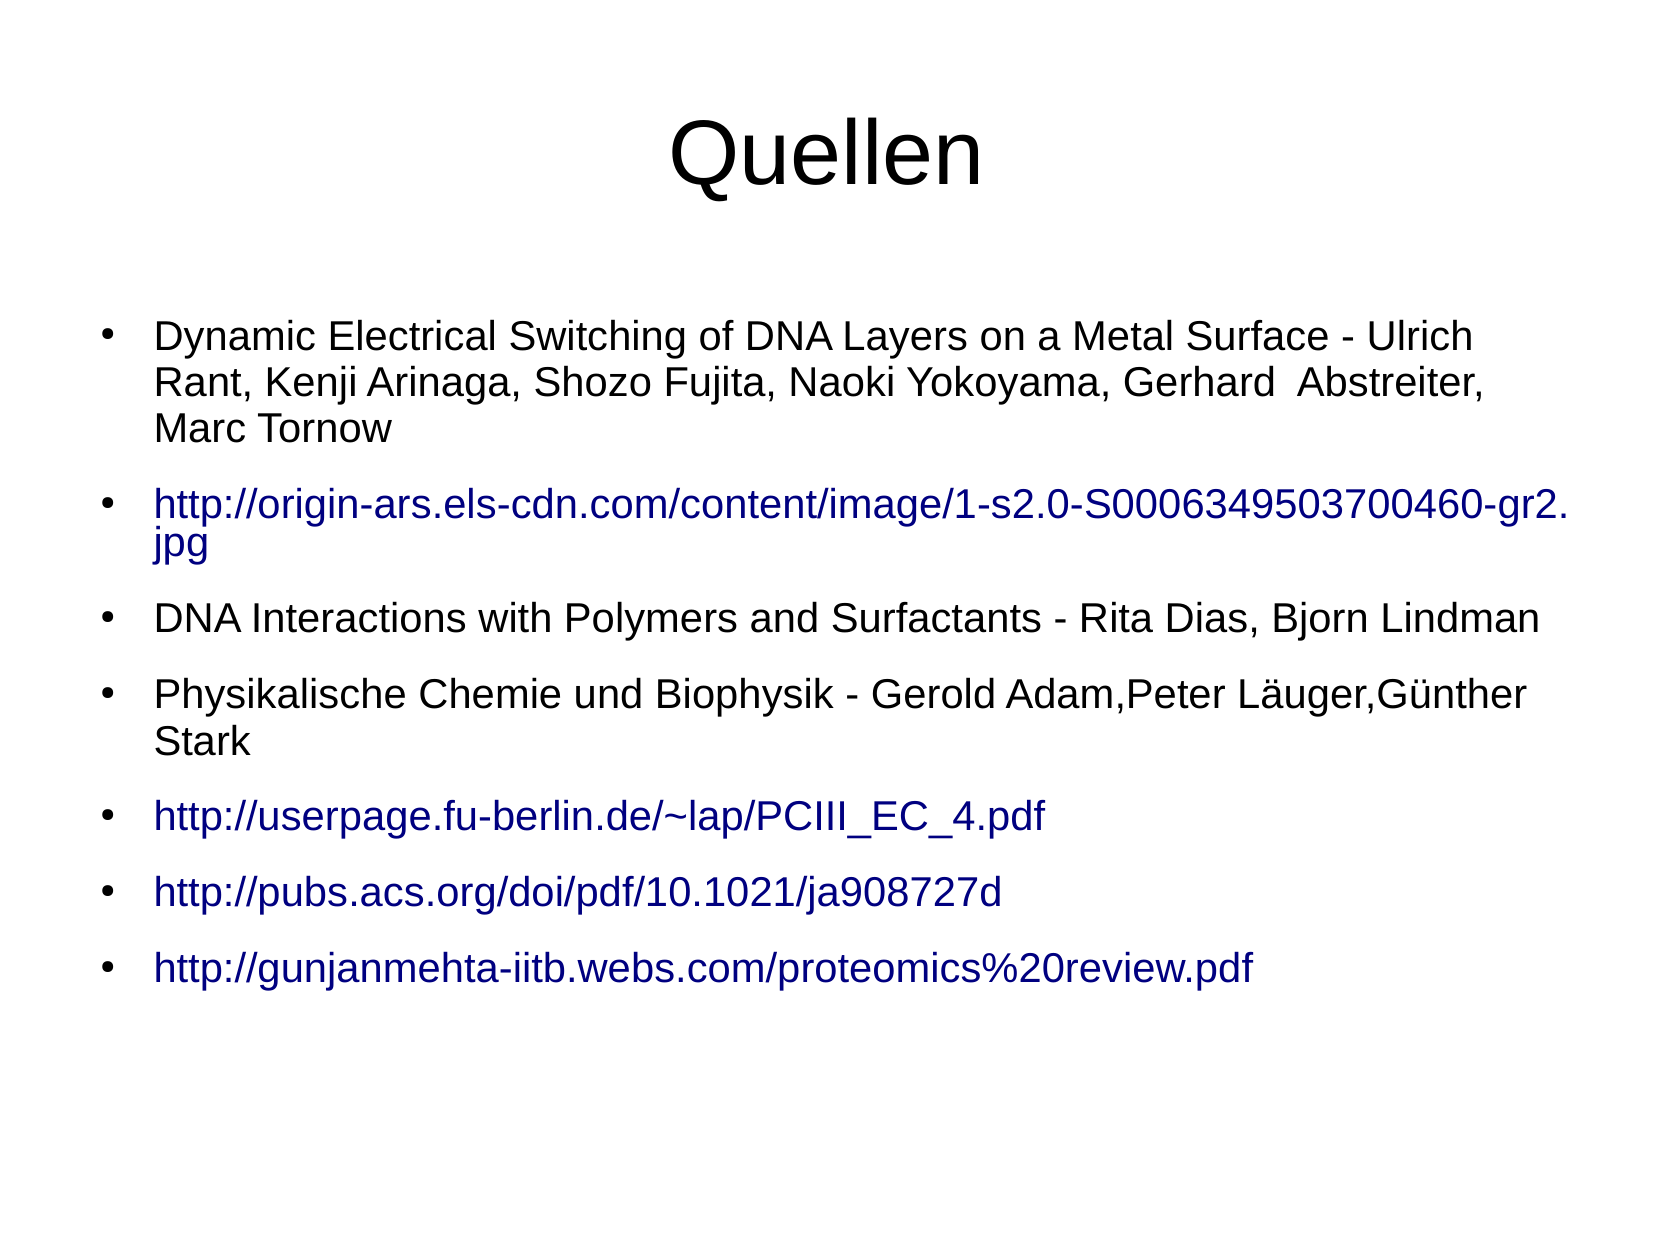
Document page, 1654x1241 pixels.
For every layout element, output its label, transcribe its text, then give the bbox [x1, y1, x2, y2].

title Quellen [82, 49, 1571, 236]
list Dynamic Electrical Switching of DNA Layers on a Metal Surface - Ulrich Rant, Kenji Arinaga, Shozo Fujita, Naoki Yokoyama, Gerhard Abstreiter, Marc Tornow http://origin-ars.els-cdn.com/content/image/1-s2.0-S0006349503700460-gr2.jpg DNA Interactions with Polymers and Surfactants - Rita Dias, Bjorn Lindman Physikalische Chemie und Biophysik - Gerold Adam,Peter Läuger,Günther Stark http://userpage.fu-berlin.de/~lap/PCIII_EC_4.pdf http://pubs.acs.org/doi/pdf/10.1021/ja908727d http://gunjanmehta-iitb.webs.com/proteomics%20review.pdf [82, 236, 1571, 1190]
